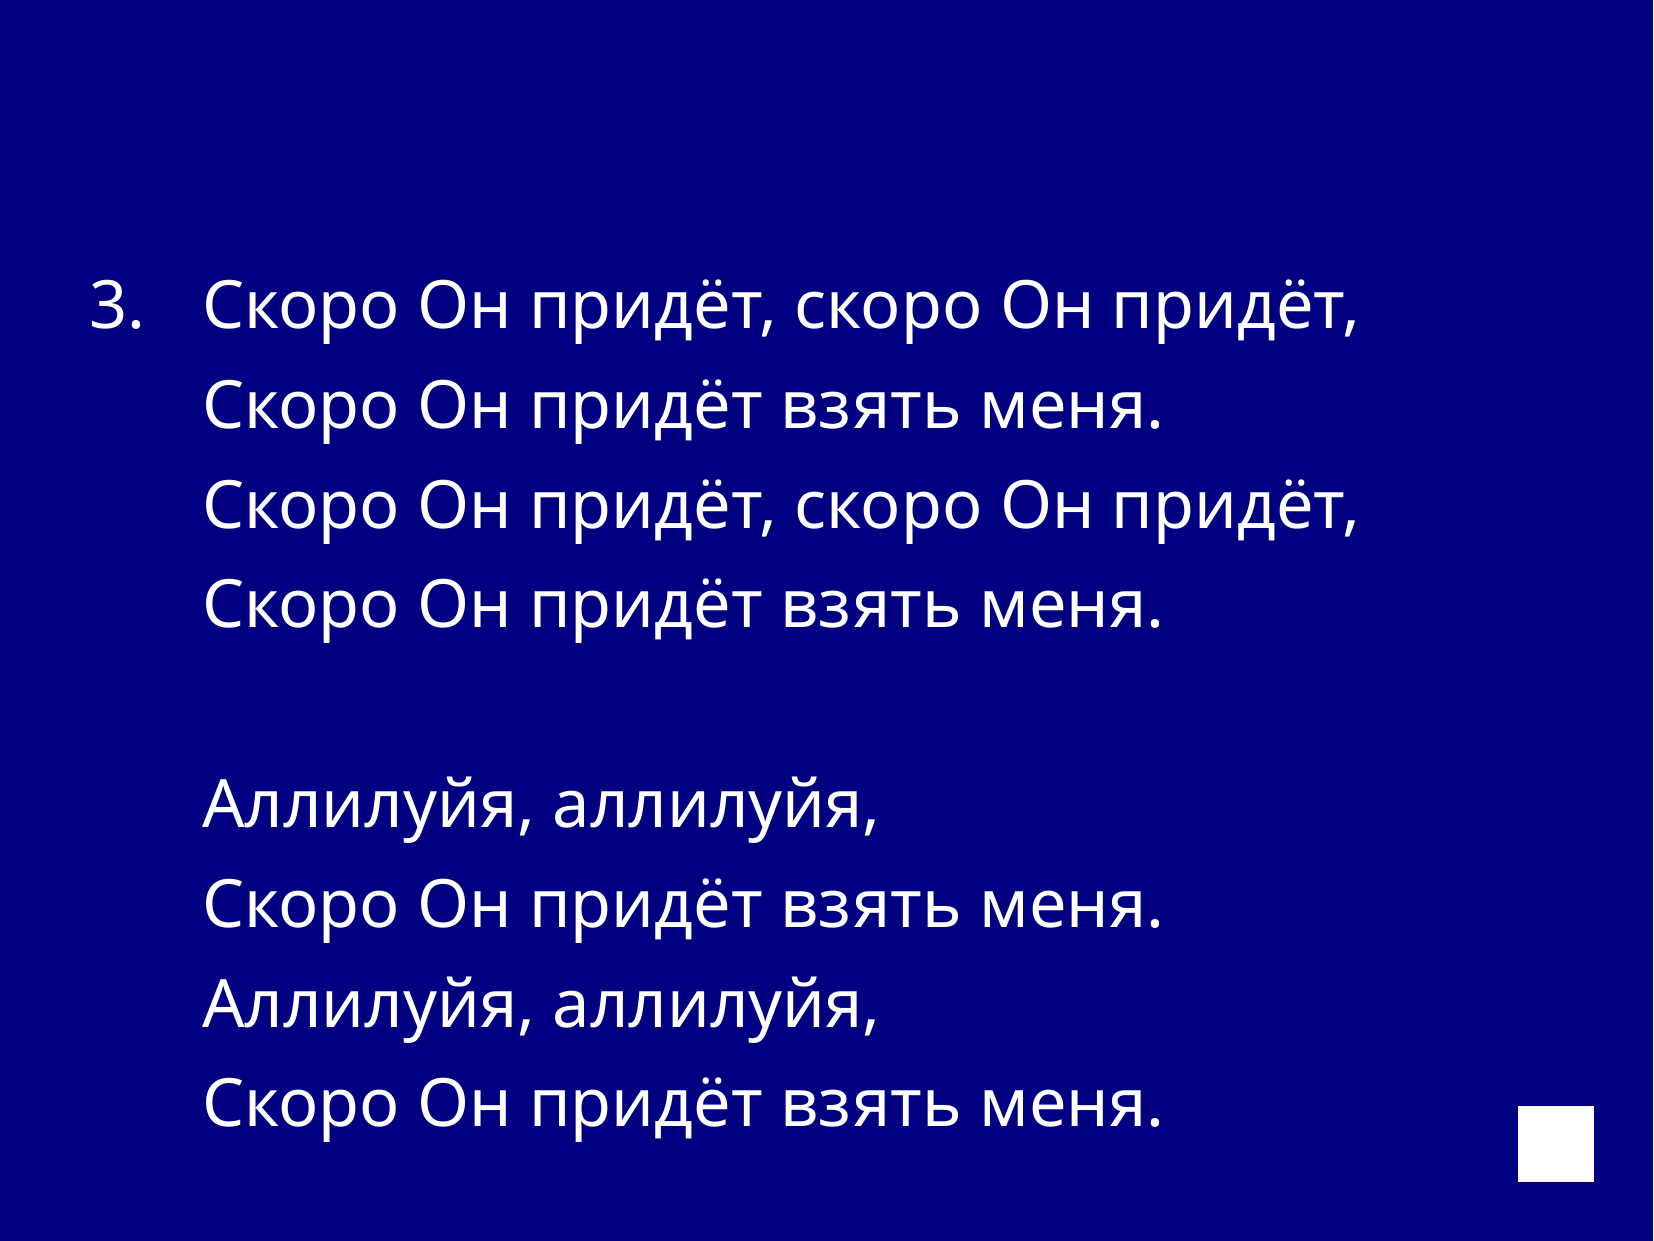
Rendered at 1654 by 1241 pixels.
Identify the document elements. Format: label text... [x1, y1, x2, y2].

text_box [1518, 1106, 1594, 1182]
text_box 3. Скоро Он придёт, скоро Он придёт, Скоро Он придёт взять меня. Скоро Он придёт, скоро Он придёт, Скоро Он придёт взять меня. Аллилуйя, аллилуйя, Скоро Он придёт взять меня. Аллилуйя, аллилуйя, Скоро Он придёт взять меня. [75, 150, 1576, 1163]
